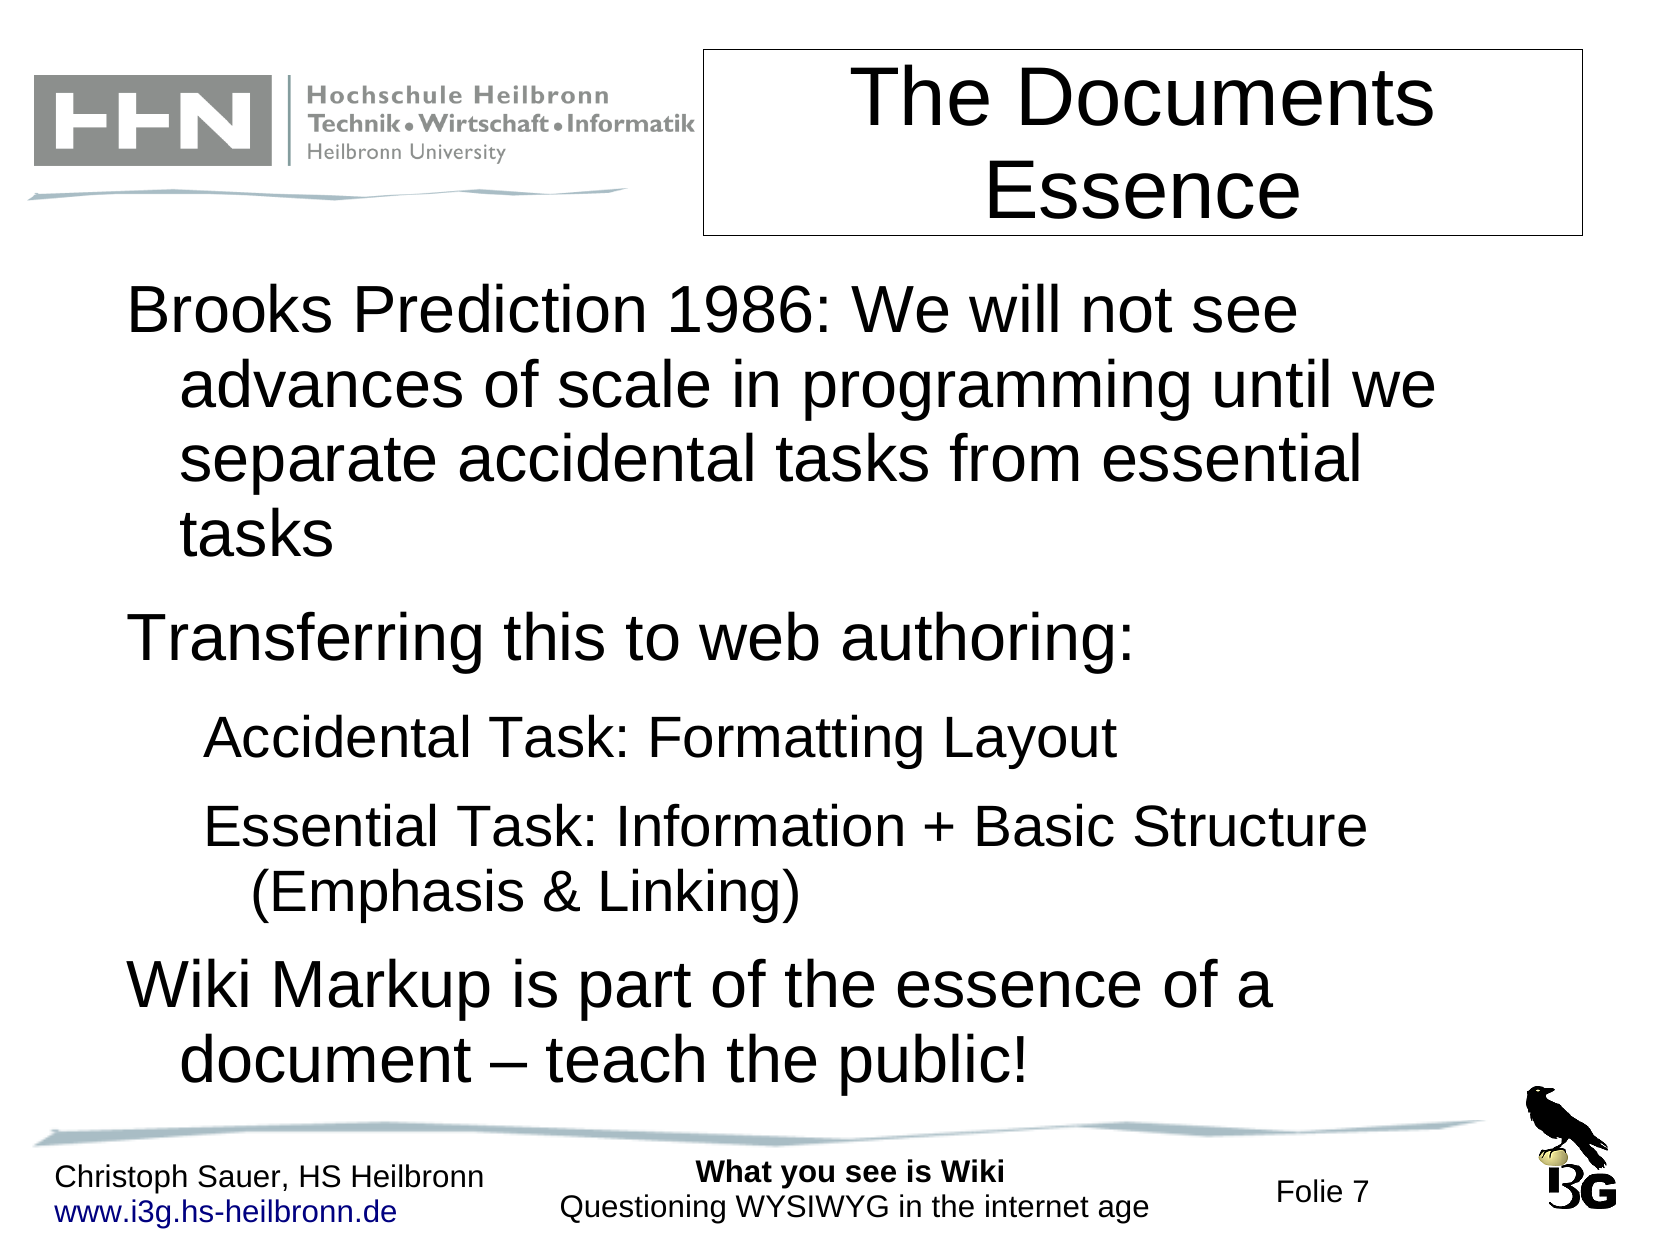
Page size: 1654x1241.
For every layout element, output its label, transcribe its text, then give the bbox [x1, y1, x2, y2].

picture [1526, 1086, 1616, 1209]
picture [26, 188, 629, 202]
picture [34, 75, 695, 166]
title The Documents Essence [703, 49, 1583, 236]
picture [31, 1120, 1490, 1152]
list Brooks Prediction 1986: We will not see advances of scale in programming until we separate accidental tasks from essential tasks Transferring this to web authoring: Accidental Task: Formatting Layout Essential Task: Information + Basic Structure (Emphasis & Linking) Wiki Markup is part of the essence of a document – teach the public! [108, 271, 1521, 1096]
